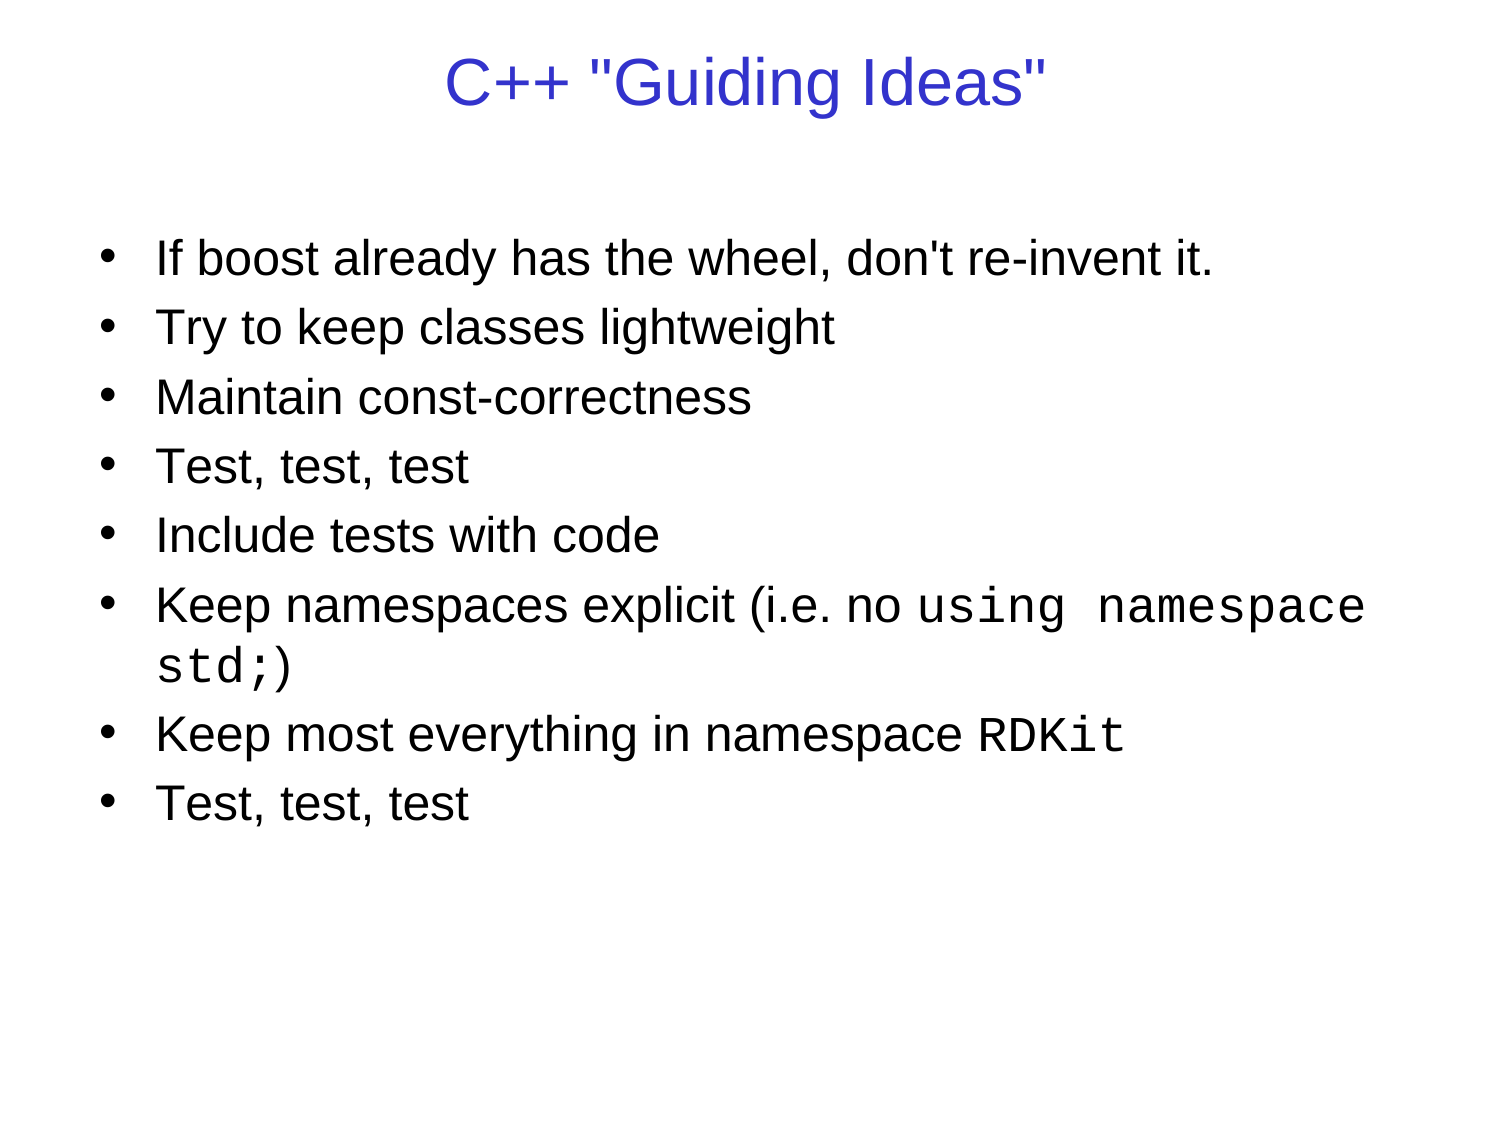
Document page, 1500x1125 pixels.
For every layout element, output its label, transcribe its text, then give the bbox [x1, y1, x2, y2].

title C++ "Guiding Ideas" [77, 14, 1416, 144]
list If boost already has the wheel, don't re-invent it. Try to keep classes lightweight Maintain const-correctness Test, test, test Include tests with code Keep namespaces explicit (i.e. no using namespace std;) Keep most everything in namespace RDKit Test, test, test [84, 217, 1427, 1065]
